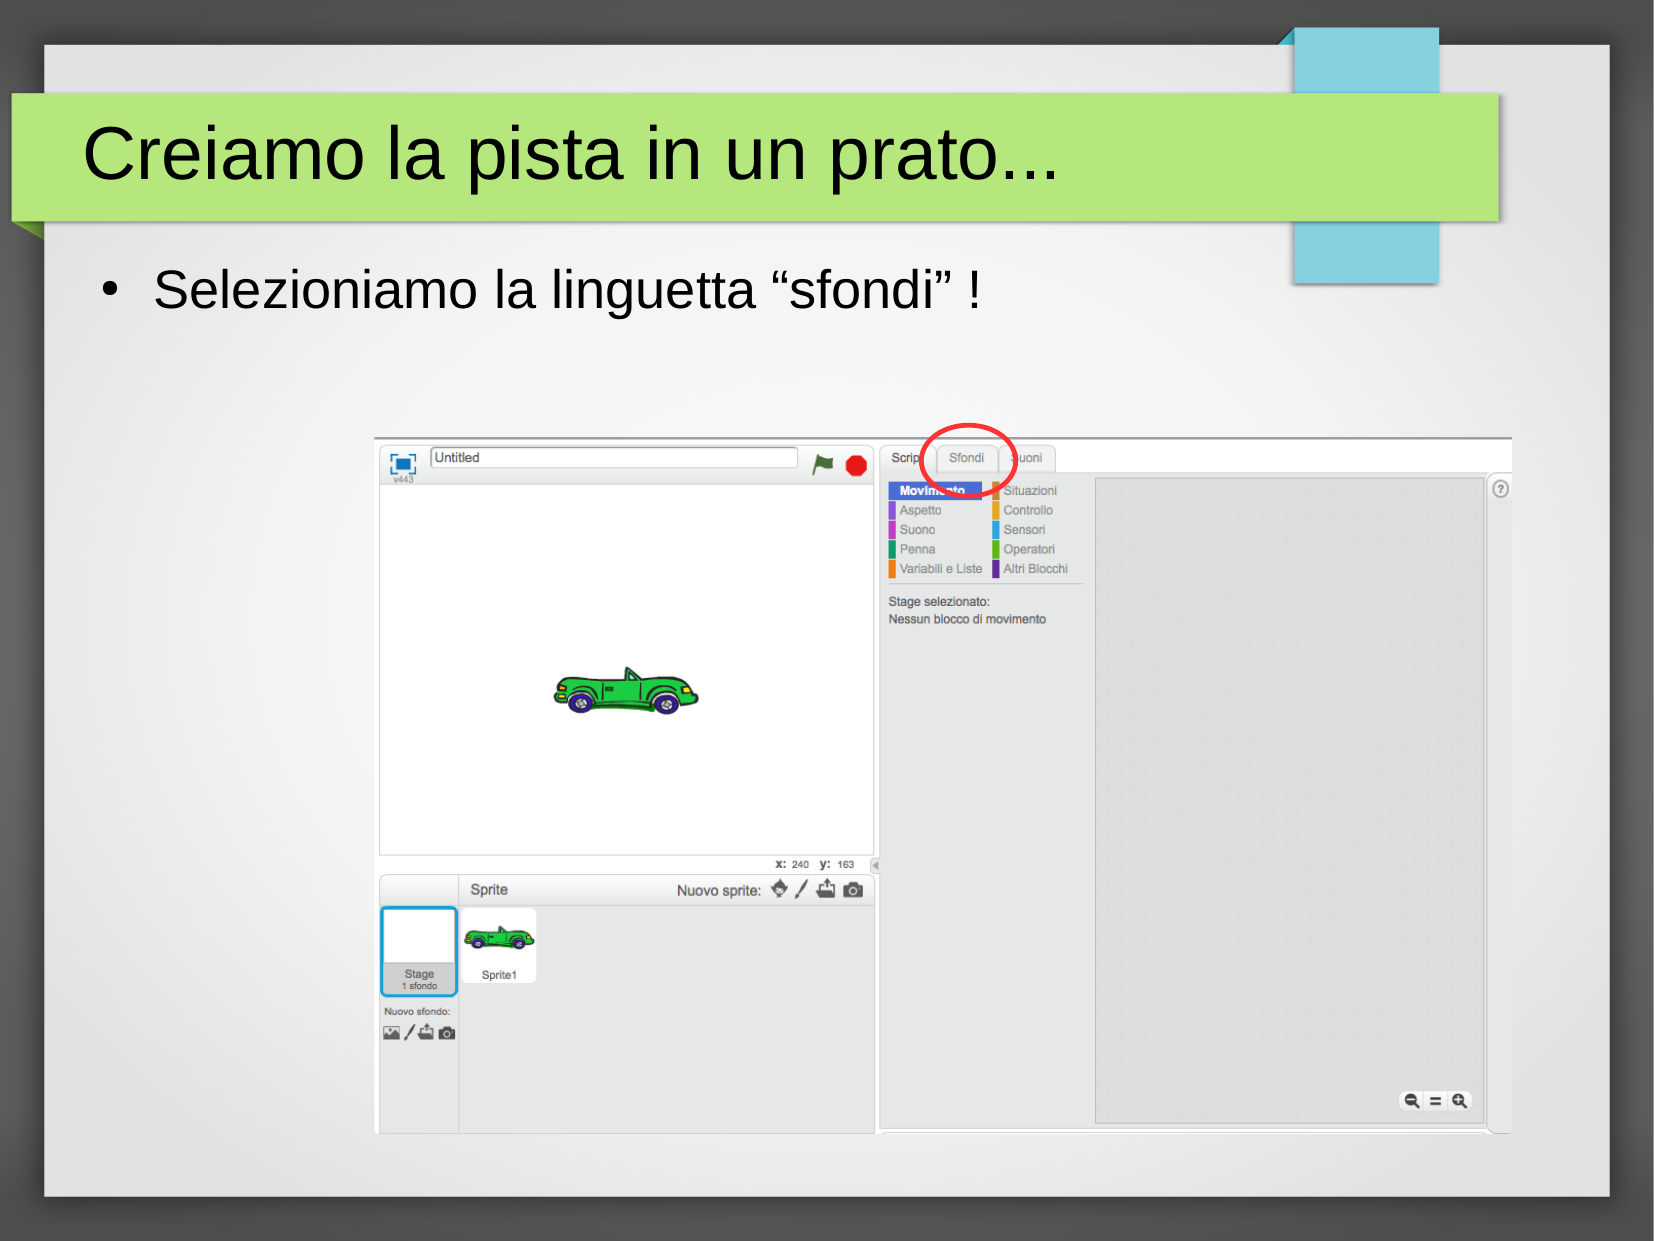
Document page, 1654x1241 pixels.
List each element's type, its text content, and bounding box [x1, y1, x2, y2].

title Creiamo la pista in un prato... [82, 94, 1264, 213]
picture [0, 0, 1654, 1241]
list Selezioniamo la linguetta “sfondi” ! [82, 259, 1571, 980]
